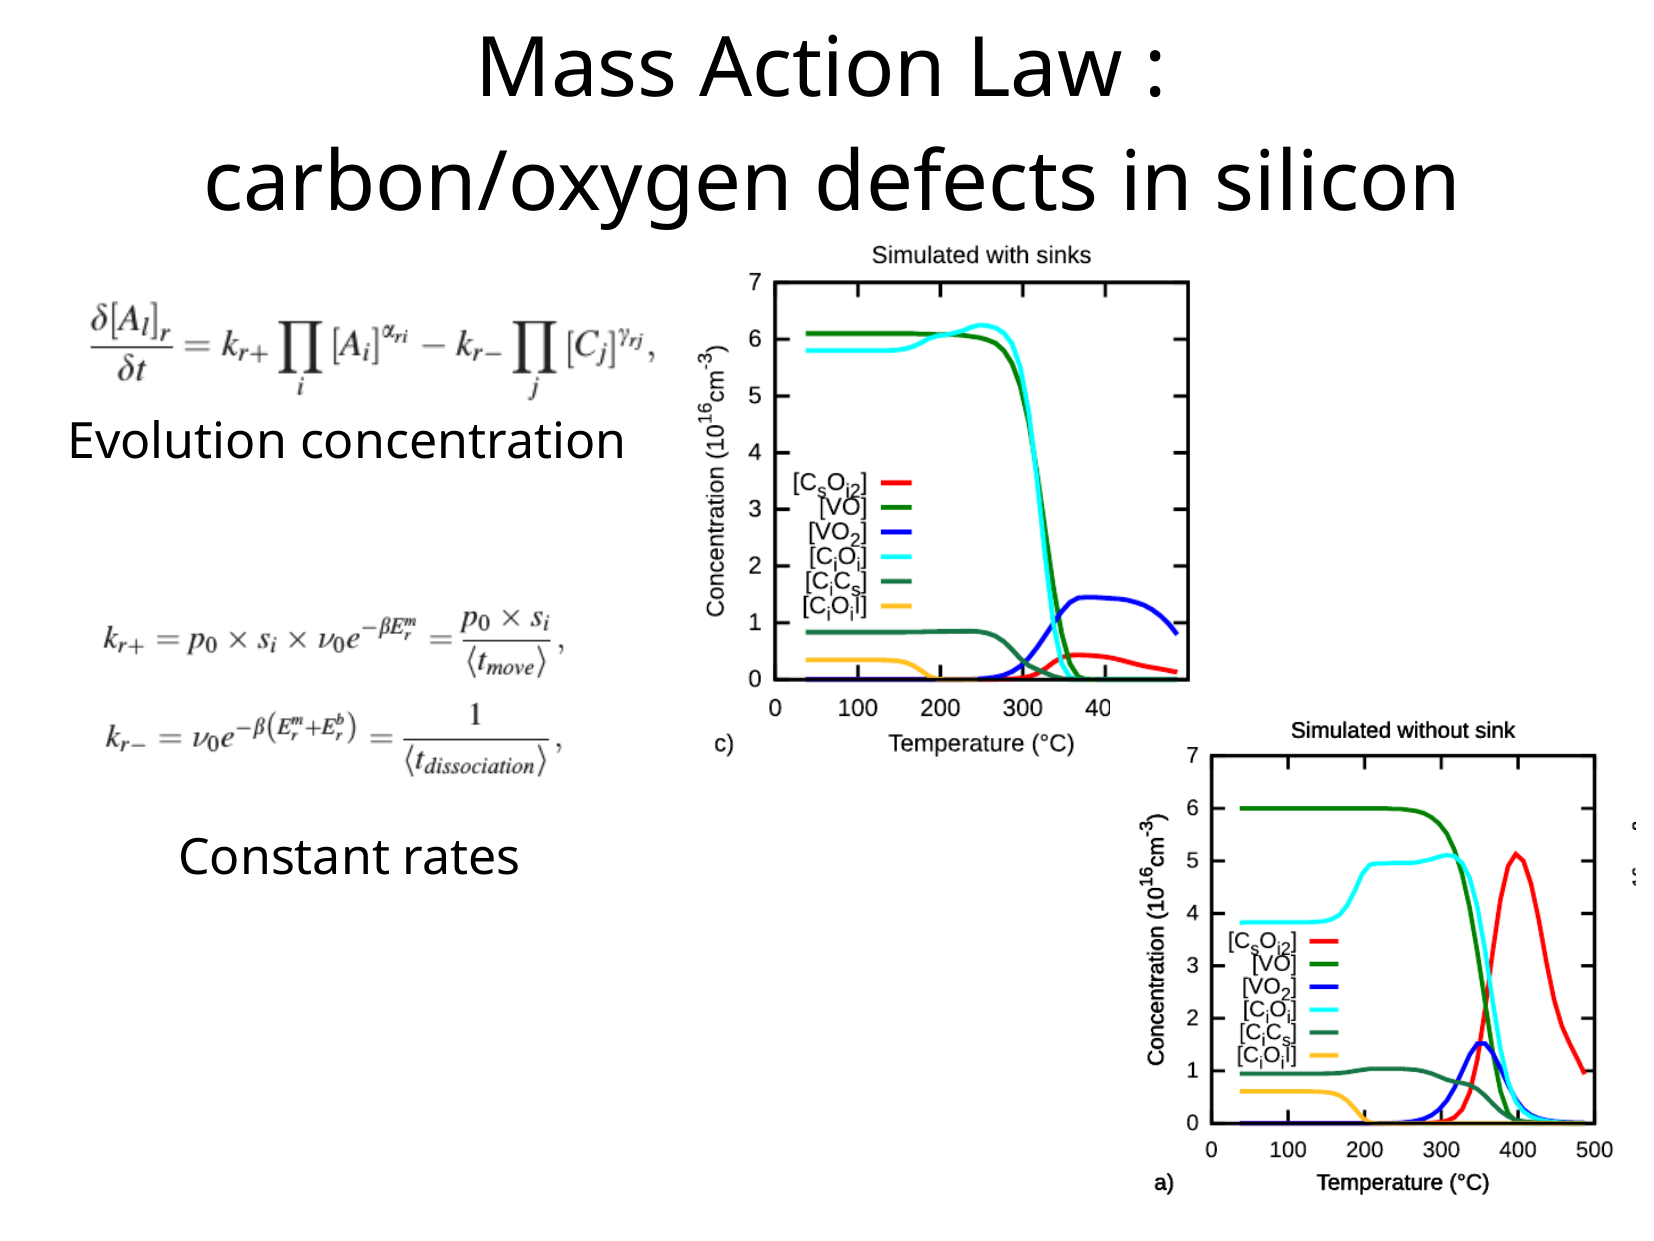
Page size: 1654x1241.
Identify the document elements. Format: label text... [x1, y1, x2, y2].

title Mass Action Law : carbon/oxygen defects in silicon [35, 0, 1630, 283]
picture [81, 590, 615, 794]
picture [59, 224, 1636, 1205]
text_box Constant rates [26, 812, 674, 898]
text_box Evolution concentration [23, 396, 671, 483]
